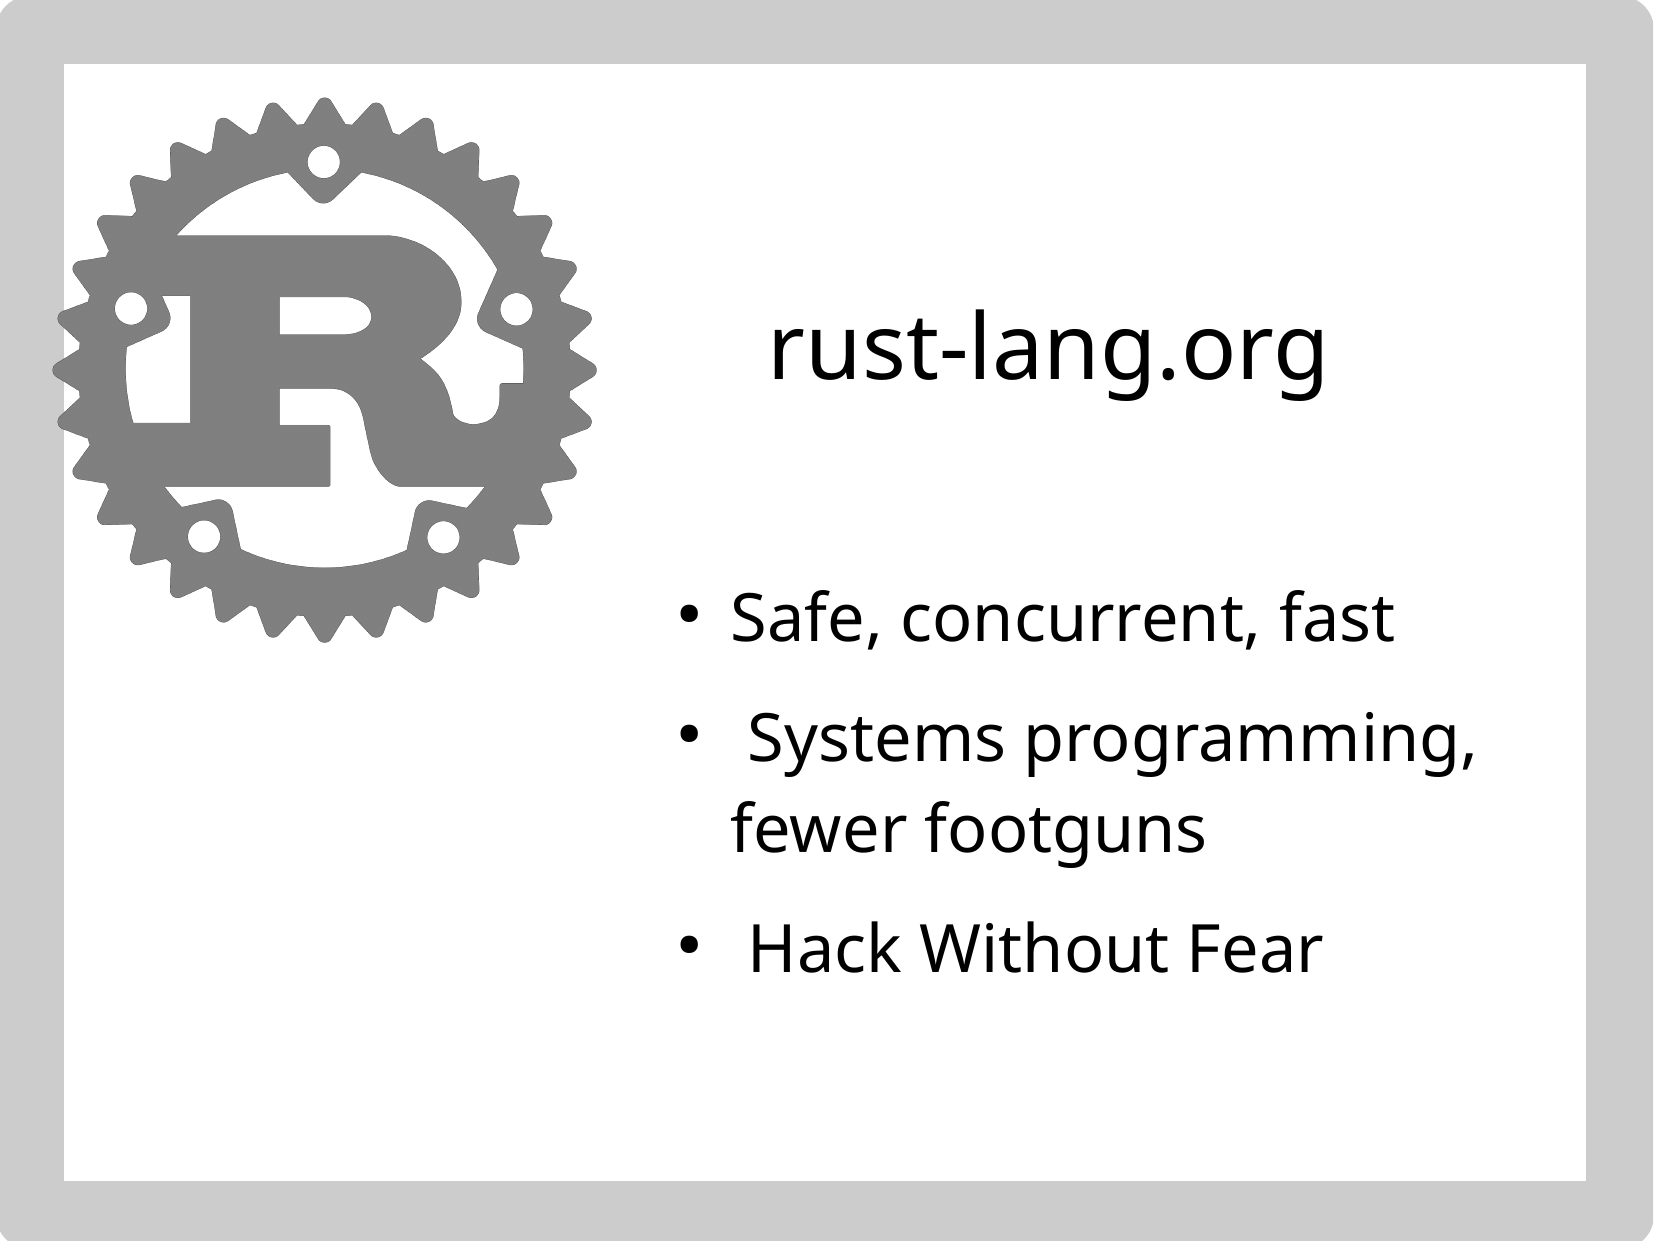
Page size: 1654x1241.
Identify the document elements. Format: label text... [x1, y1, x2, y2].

list Safe, concurrent, fast Systems programming, fewer footguns Hack Without Fear [659, 570, 1571, 1156]
title rust-lang.org [600, 240, 1560, 448]
picture [49, 94, 600, 646]
